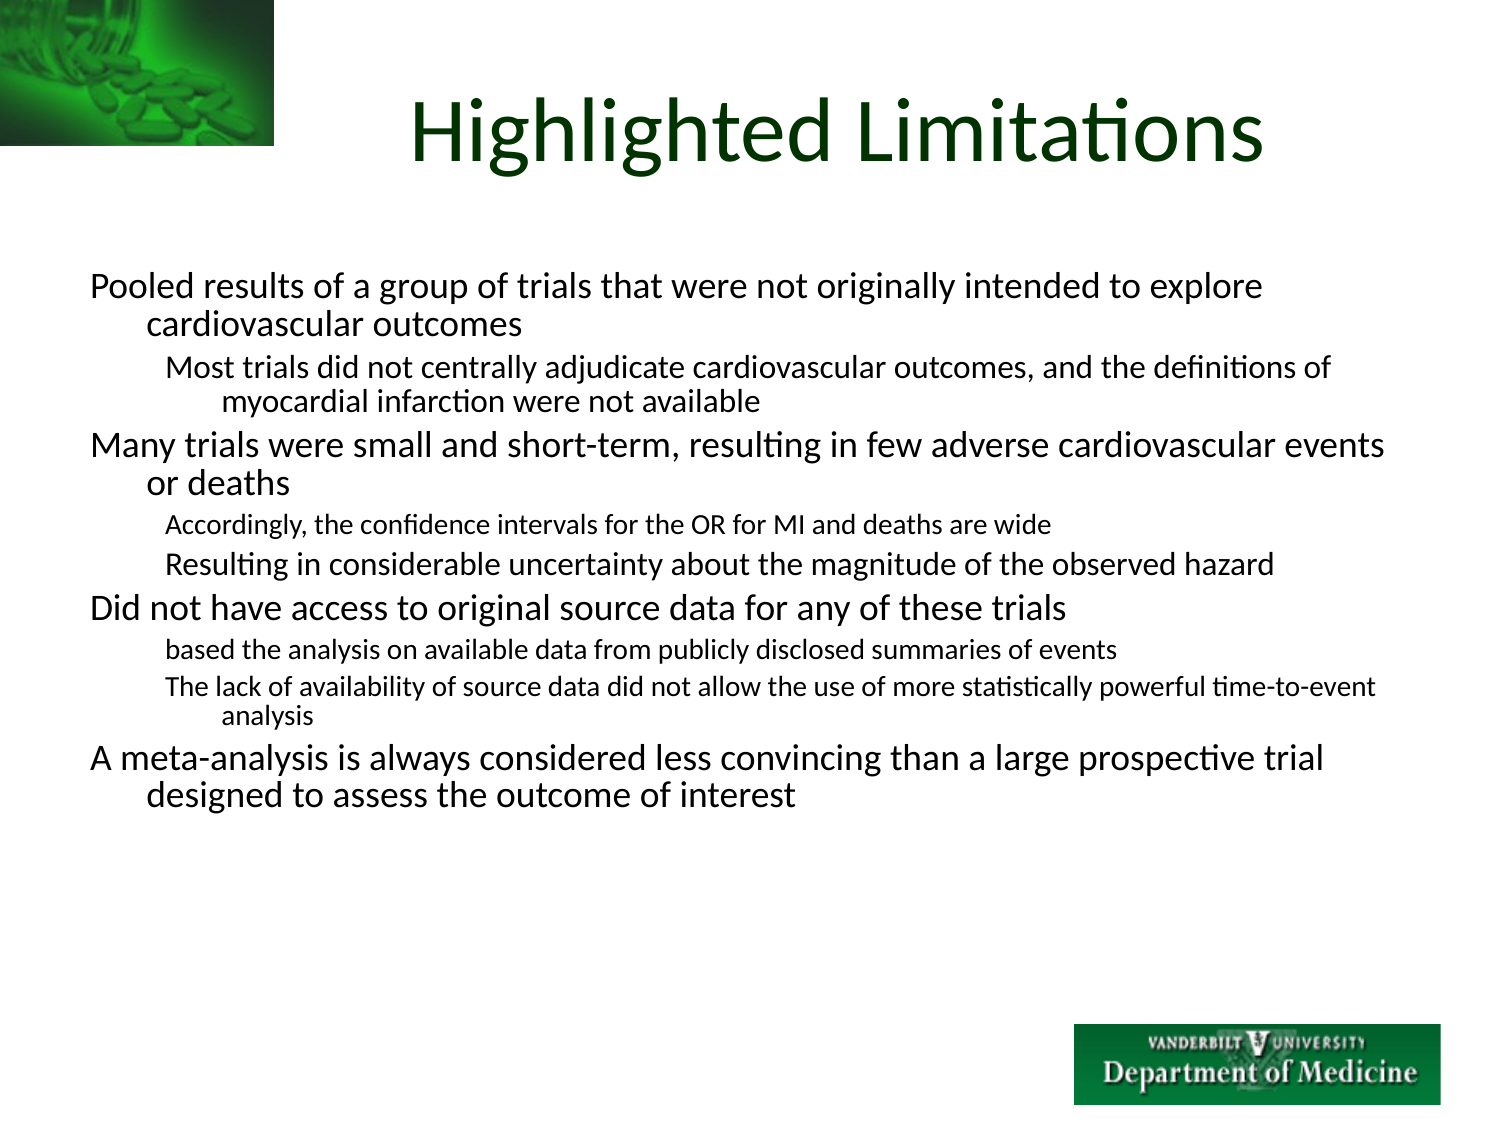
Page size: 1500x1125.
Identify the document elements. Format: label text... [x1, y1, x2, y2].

picture [1074, 1024, 1441, 1105]
title Highlighted Limitations [224, 45, 1450, 233]
list Pooled results of a group of trials that were not originally intended to explore cardiovascular outcomes Most trials did not centrally adjudicate cardiovascular outcomes, and the definitions of myocardial infarction were not available Many trials were small and short-term, resulting in few adverse cardiovascular events or deaths Accordingly, the confidence intervals for the OR for MI and deaths are wide Resulting in considerable uncertainty about the magnitude of the observed hazard Did not have access to original source data for any of these trials based the analysis on available data from publicly disclosed summaries of events The lack of availability of source data did not allow the use of more statistically powerful time-to-event analysis A meta-analysis is always considered less convincing than a large prospective trial designed to assess the outcome of interest [75, 262, 1426, 1006]
picture [0, 0, 274, 146]
